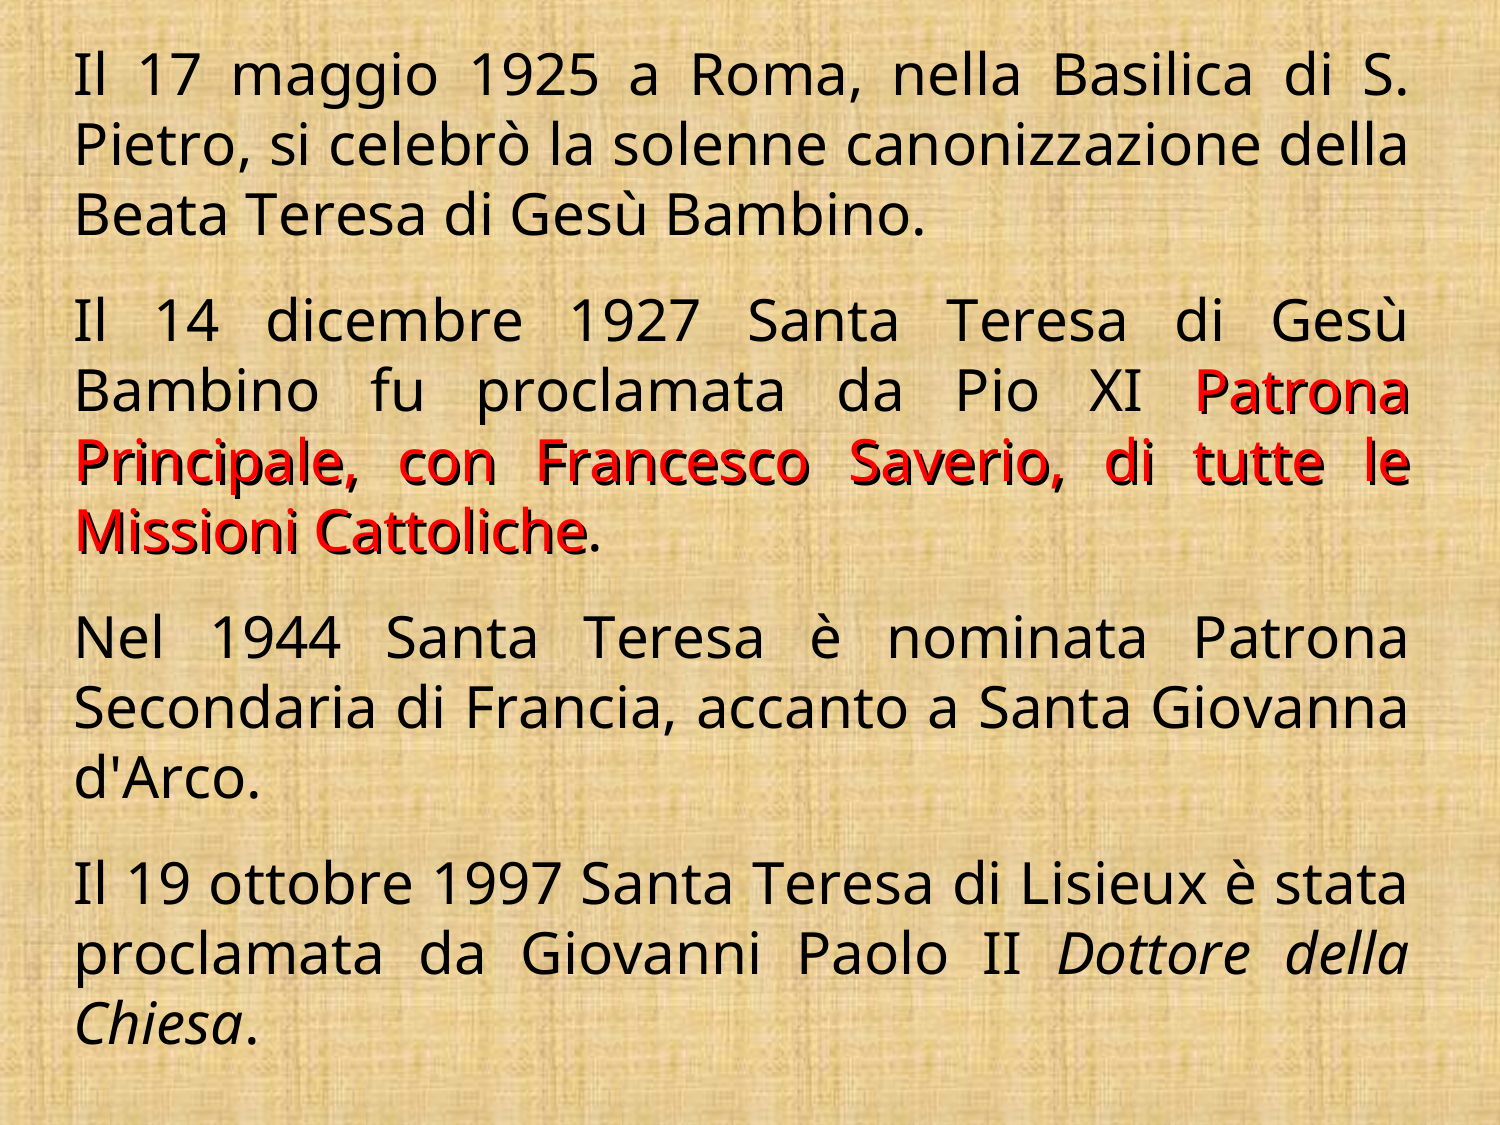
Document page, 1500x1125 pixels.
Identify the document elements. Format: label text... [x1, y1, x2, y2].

text_box Il 17 maggio 1925 a Roma, nella Basilica di S. Pietro, si celebrò la solenne canonizzazione della Beata Teresa di Gesù Bambino. Il 14 dicembre 1927 Santa Teresa di Gesù Bambino fu proclamata da Pio XI Patrona Principale, con Francesco Saverio, di tutte le Missioni Cattoliche. Nel 1944 Santa Teresa è nominata Patrona Secondaria di Francia, accanto a Santa Giovanna d'Arco. Il 19 ottobre 1997 Santa Teresa di Lisieux è stata proclamata da Giovanni Paolo II Dottore della Chiesa. [59, 29, 1426, 1064]
picture [0, 0, 1500, 1125]
